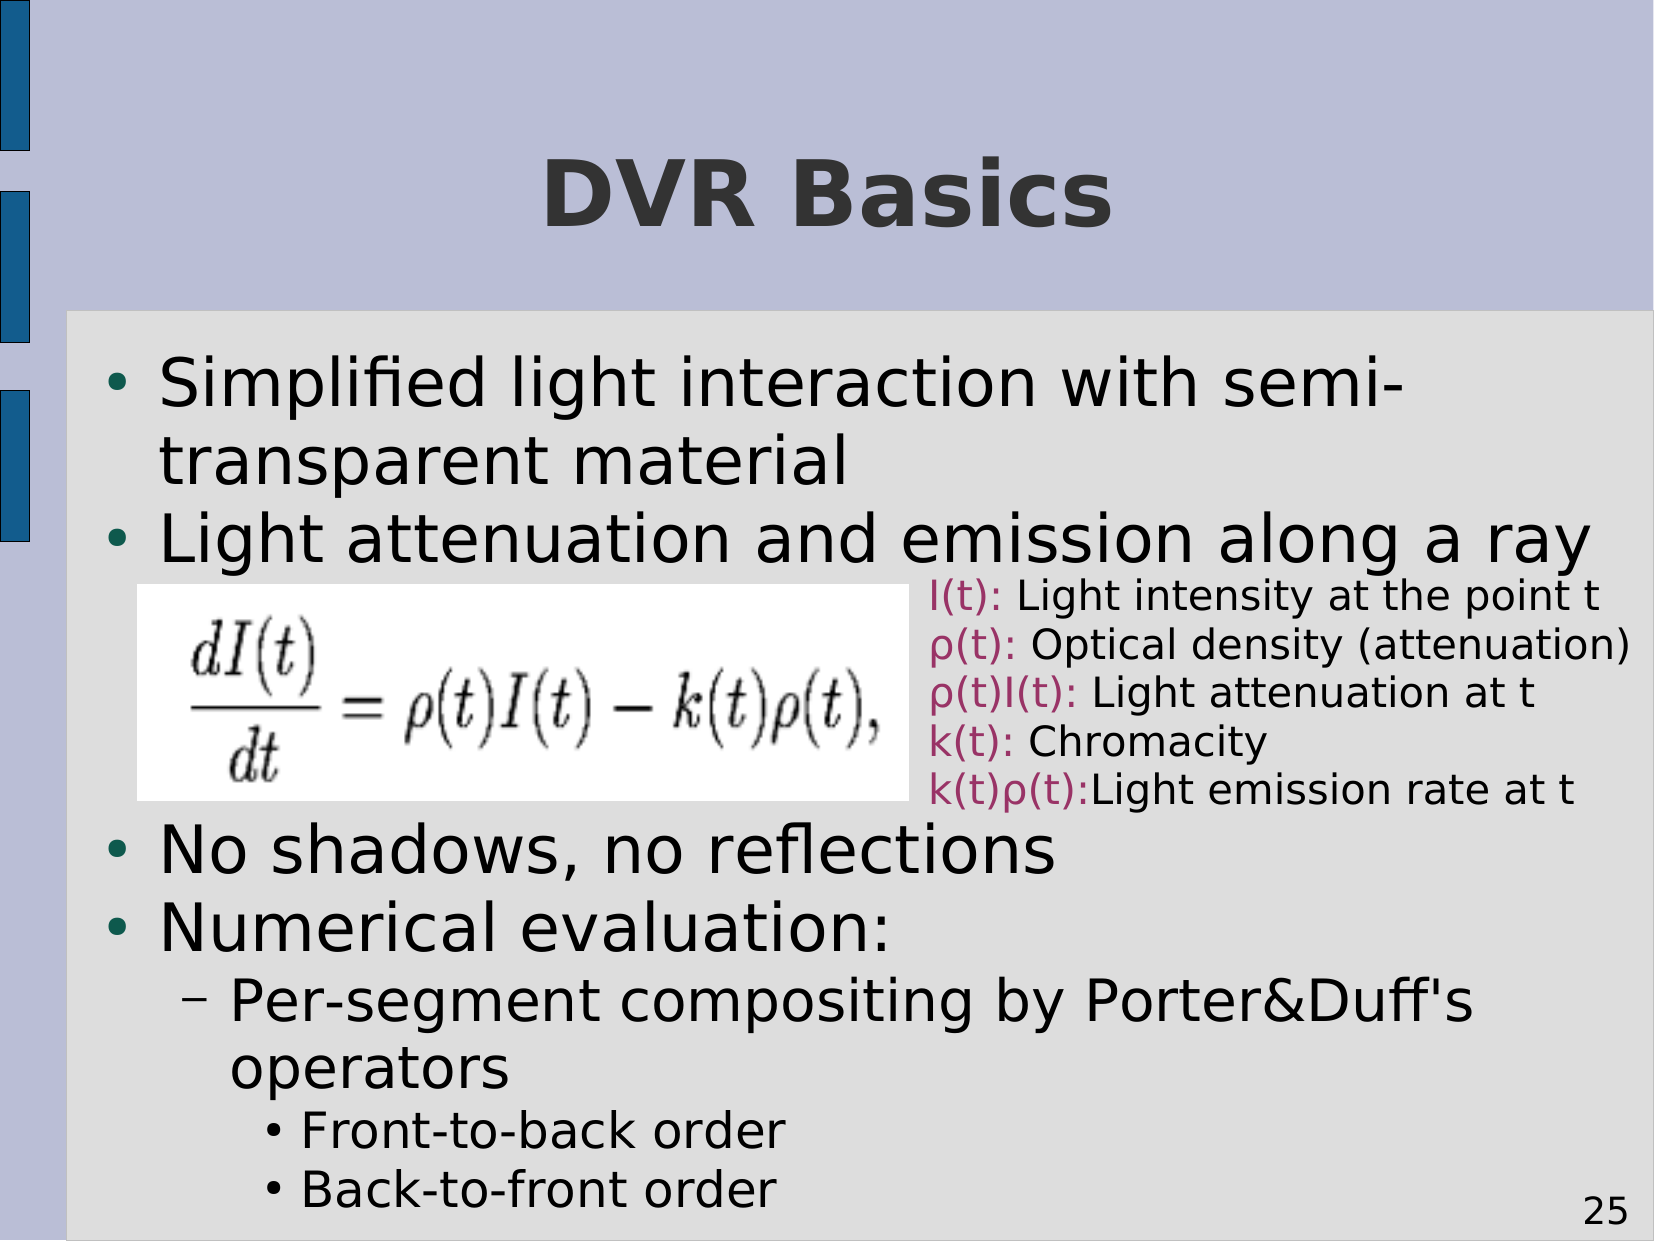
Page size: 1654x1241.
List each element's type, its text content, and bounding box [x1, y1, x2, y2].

picture [137, 584, 909, 801]
title DVR Basics [121, 91, 1534, 299]
list Simplified light interaction with semi-transparent material Light attenuation and emission along a ray No shadows, no reflections Numerical evaluation: Per-segment compositing by Porter&Duff's operators Front-to-back order Back-to-front order [87, 344, 1639, 1219]
text_box I(t): Light intensity at the point t ρ(t): Optical density (attenuation) ρ(t)I(t): Light attenuation at t k(t): Chromacity k(t)ρ(t):Light emission rate at t [913, 564, 1647, 822]
